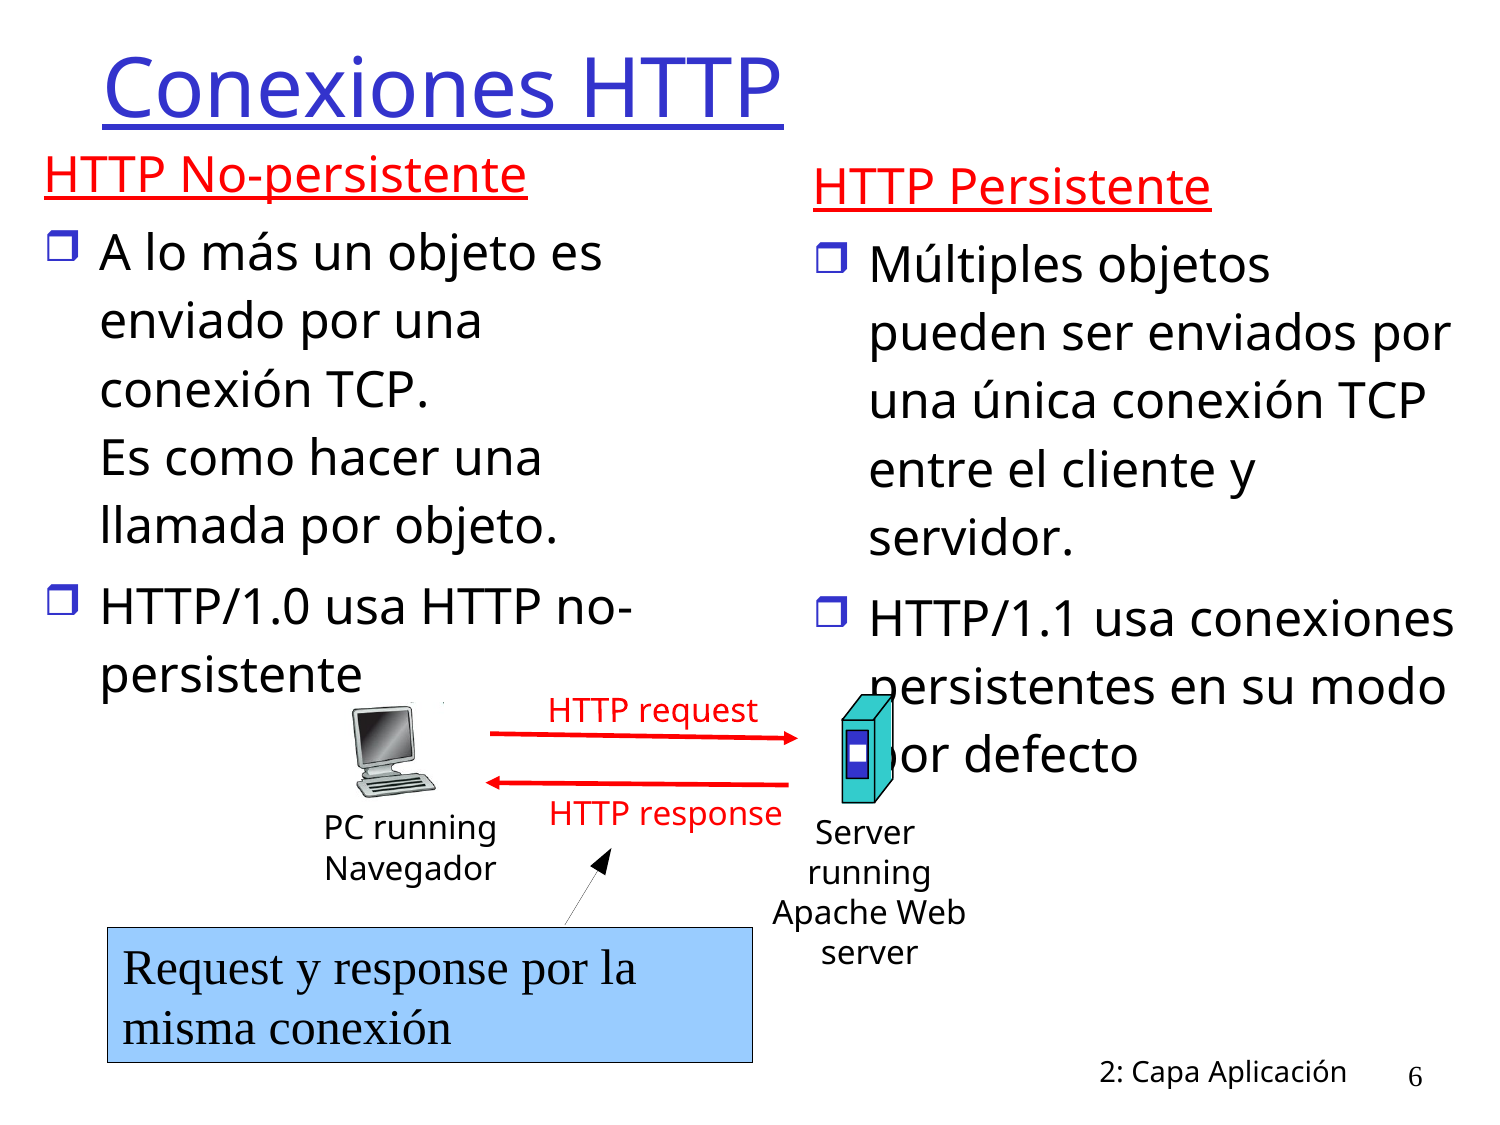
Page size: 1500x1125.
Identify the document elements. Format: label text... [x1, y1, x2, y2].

picture [333, 702, 444, 802]
text_box PC running Navegador [308, 803, 513, 895]
text_box Request y response por la misma conexión [107, 927, 753, 1063]
list HTTP No-persistente A lo más un objeto es enviado por una conexión TCP. Es como hacer una llamada por objeto. HTTP/1.0 usa HTTP no-persistente [29, 135, 652, 703]
text_box Server running Apache Web server [757, 807, 983, 980]
list HTTP Persistente Múltiples objetos pueden ser enviados por una única conexión TCP entre el cliente y servidor. HTTP/1.1 usa conexiones persistentes en su modo por defecto [798, 147, 1476, 661]
text_box HTTP request [532, 685, 774, 737]
text_box HTTP response [528, 786, 804, 843]
text_box [842, 694, 893, 804]
title Conexiones HTTP [87, 23, 1463, 150]
